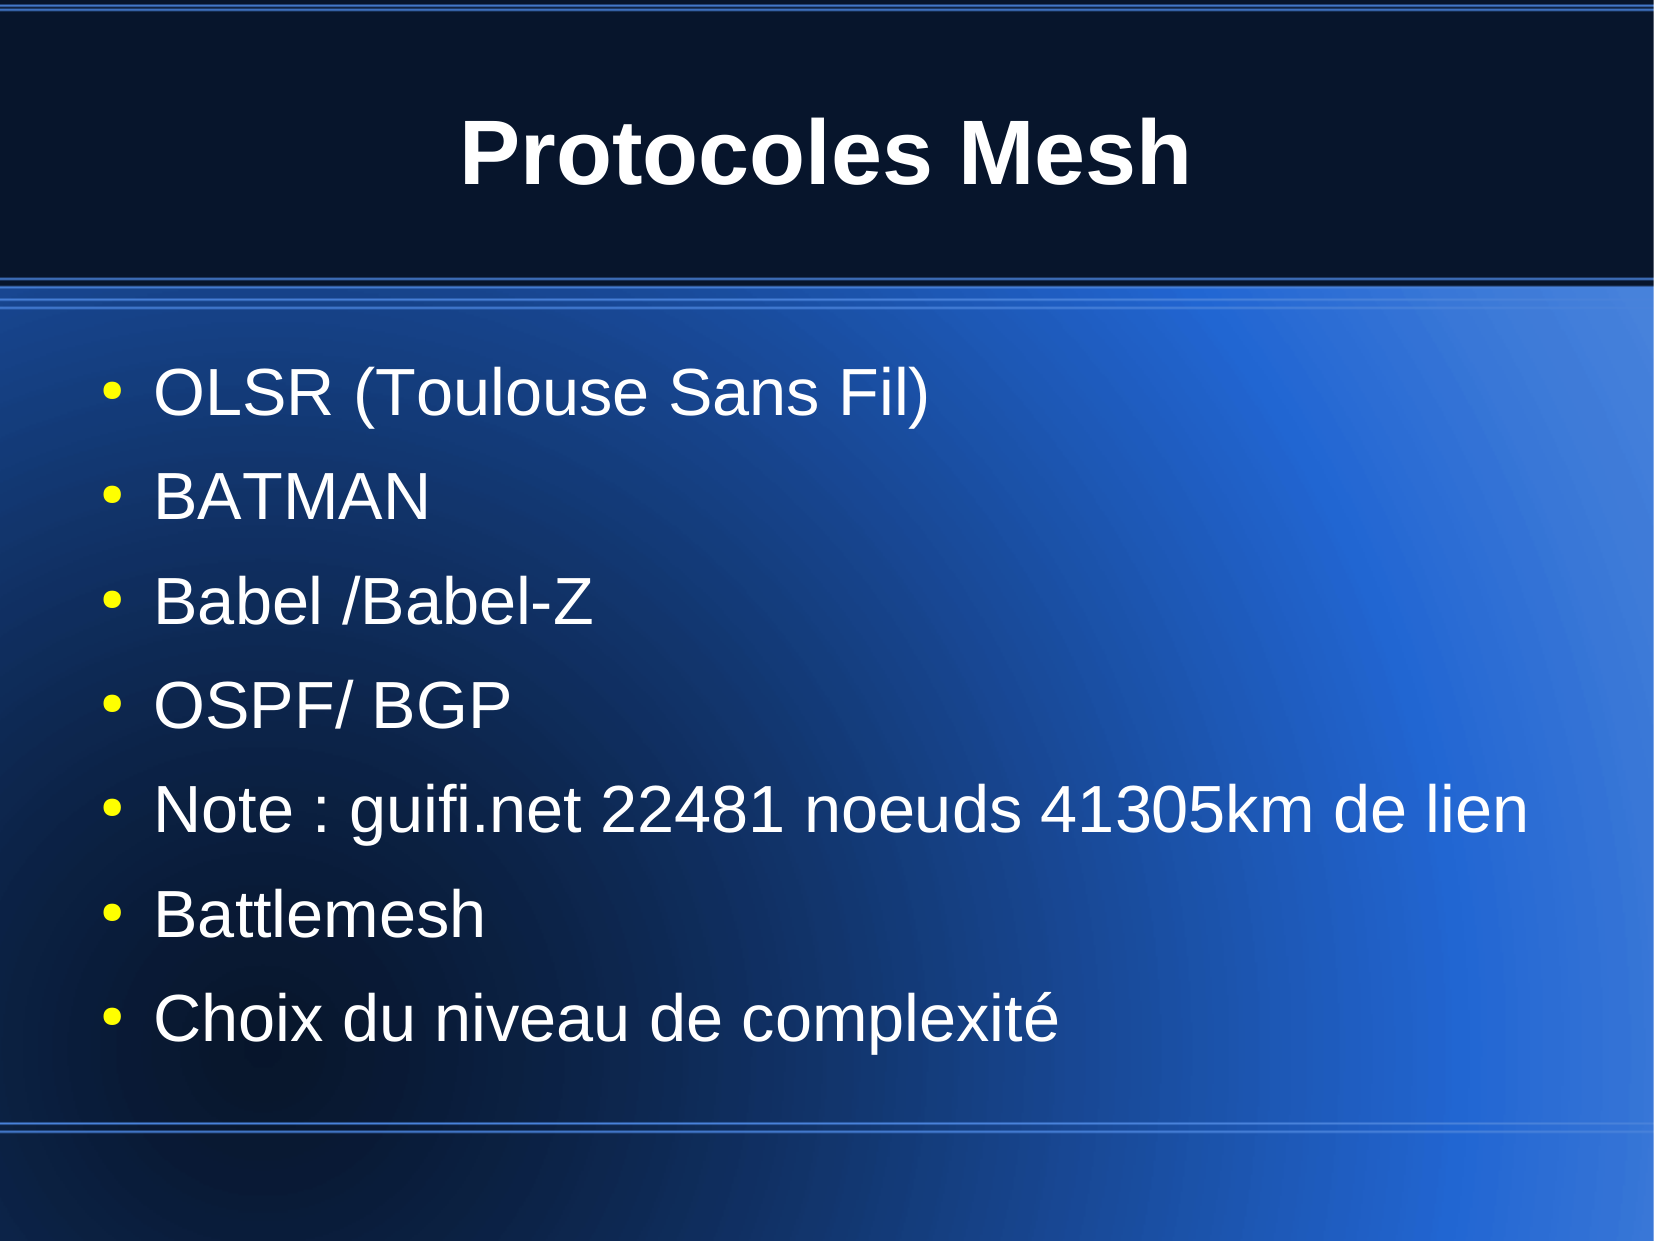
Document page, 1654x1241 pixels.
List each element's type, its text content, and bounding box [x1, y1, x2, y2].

title Protocoles Mesh [82, 56, 1571, 250]
list OLSR (Toulouse Sans Fil) BATMAN Babel /Babel-Z OSPF/ BGP Note : guifi.net 22481 noeuds 41305km de lien Battlemesh Choix du niveau de complexité [82, 355, 1571, 1159]
picture [0, 0, 1654, 1241]
